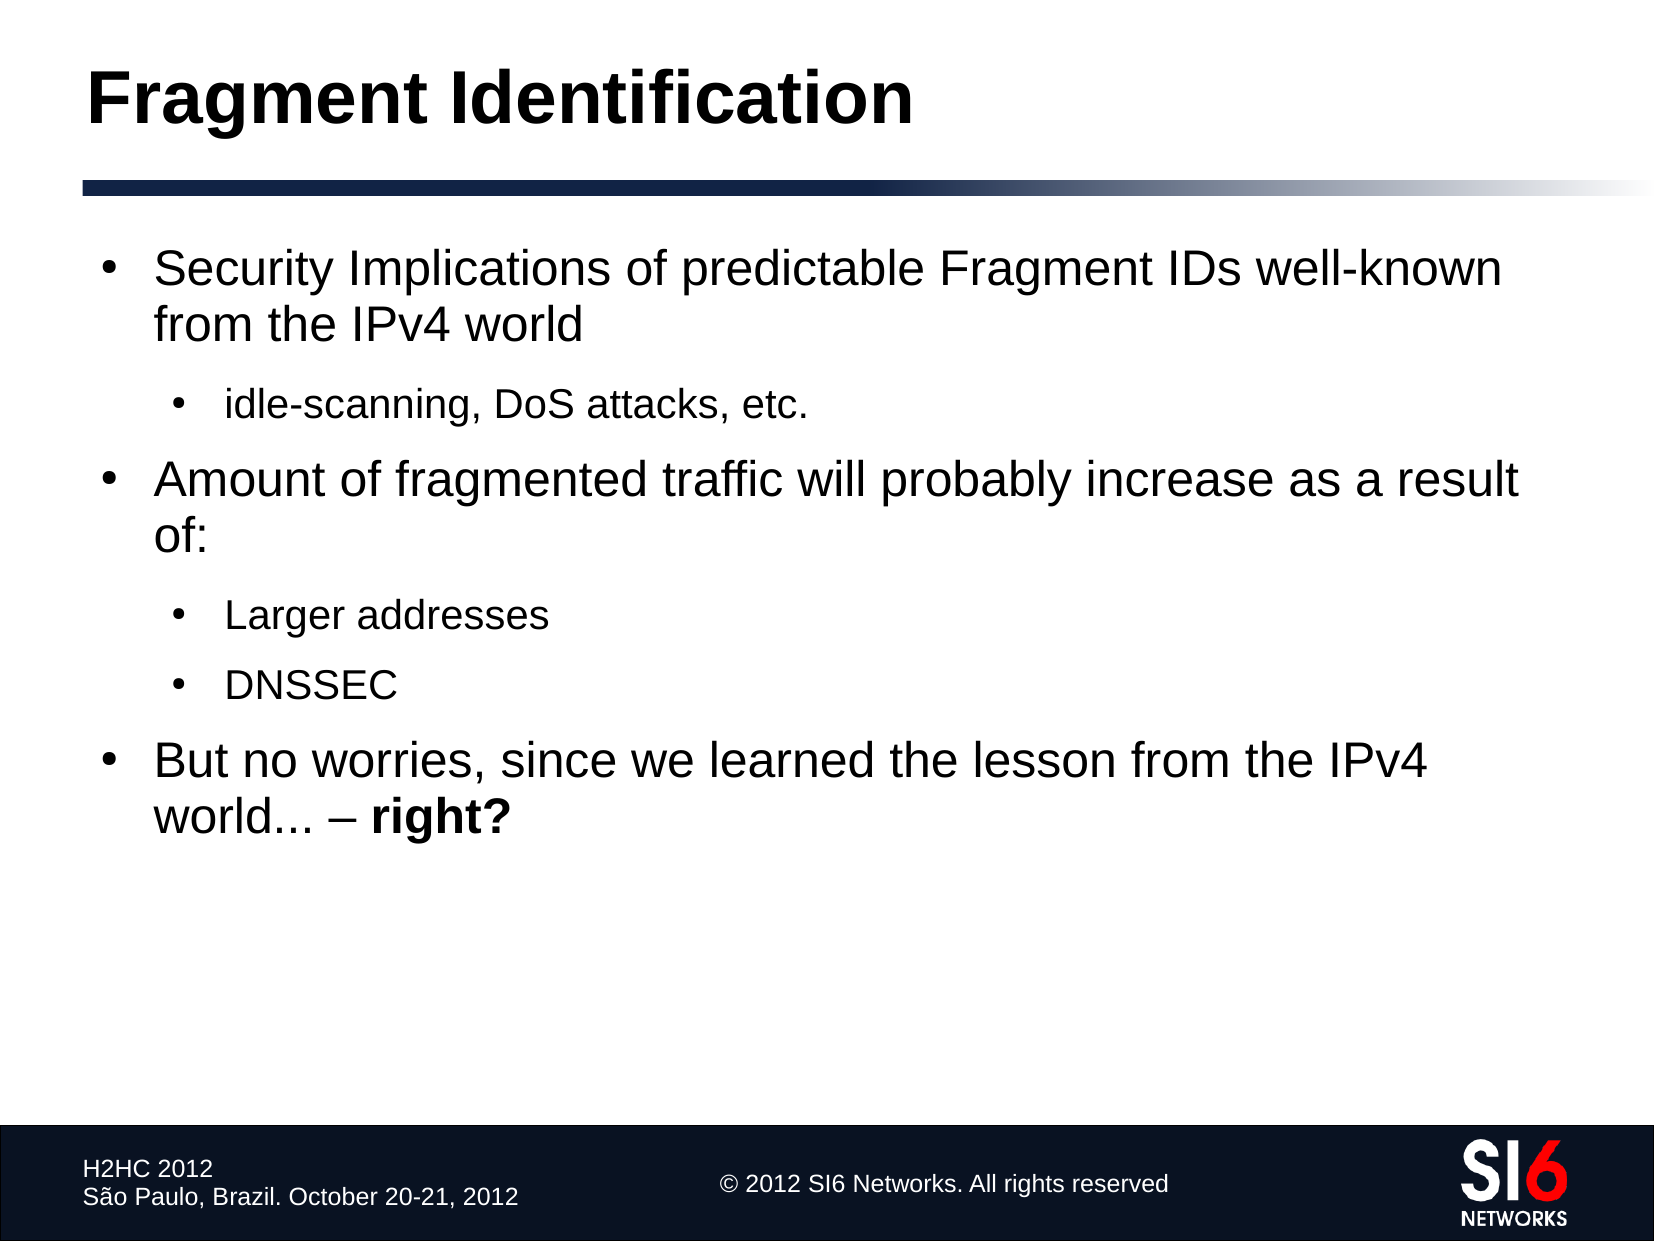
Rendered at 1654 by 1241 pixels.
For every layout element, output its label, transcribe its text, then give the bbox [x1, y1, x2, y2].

picture [1461, 1139, 1567, 1226]
title Fragment Identification [86, 30, 1576, 166]
list Security Implications of predictable Fragment IDs well-known from the IPv4 world idle-scanning, DoS attacks, etc. Amount of fragmented traffic will probably increase as a result of: Larger addresses DNSSEC But no worries, since we learned the lesson from the IPv4 world... – right? [82, 240, 1571, 1059]
